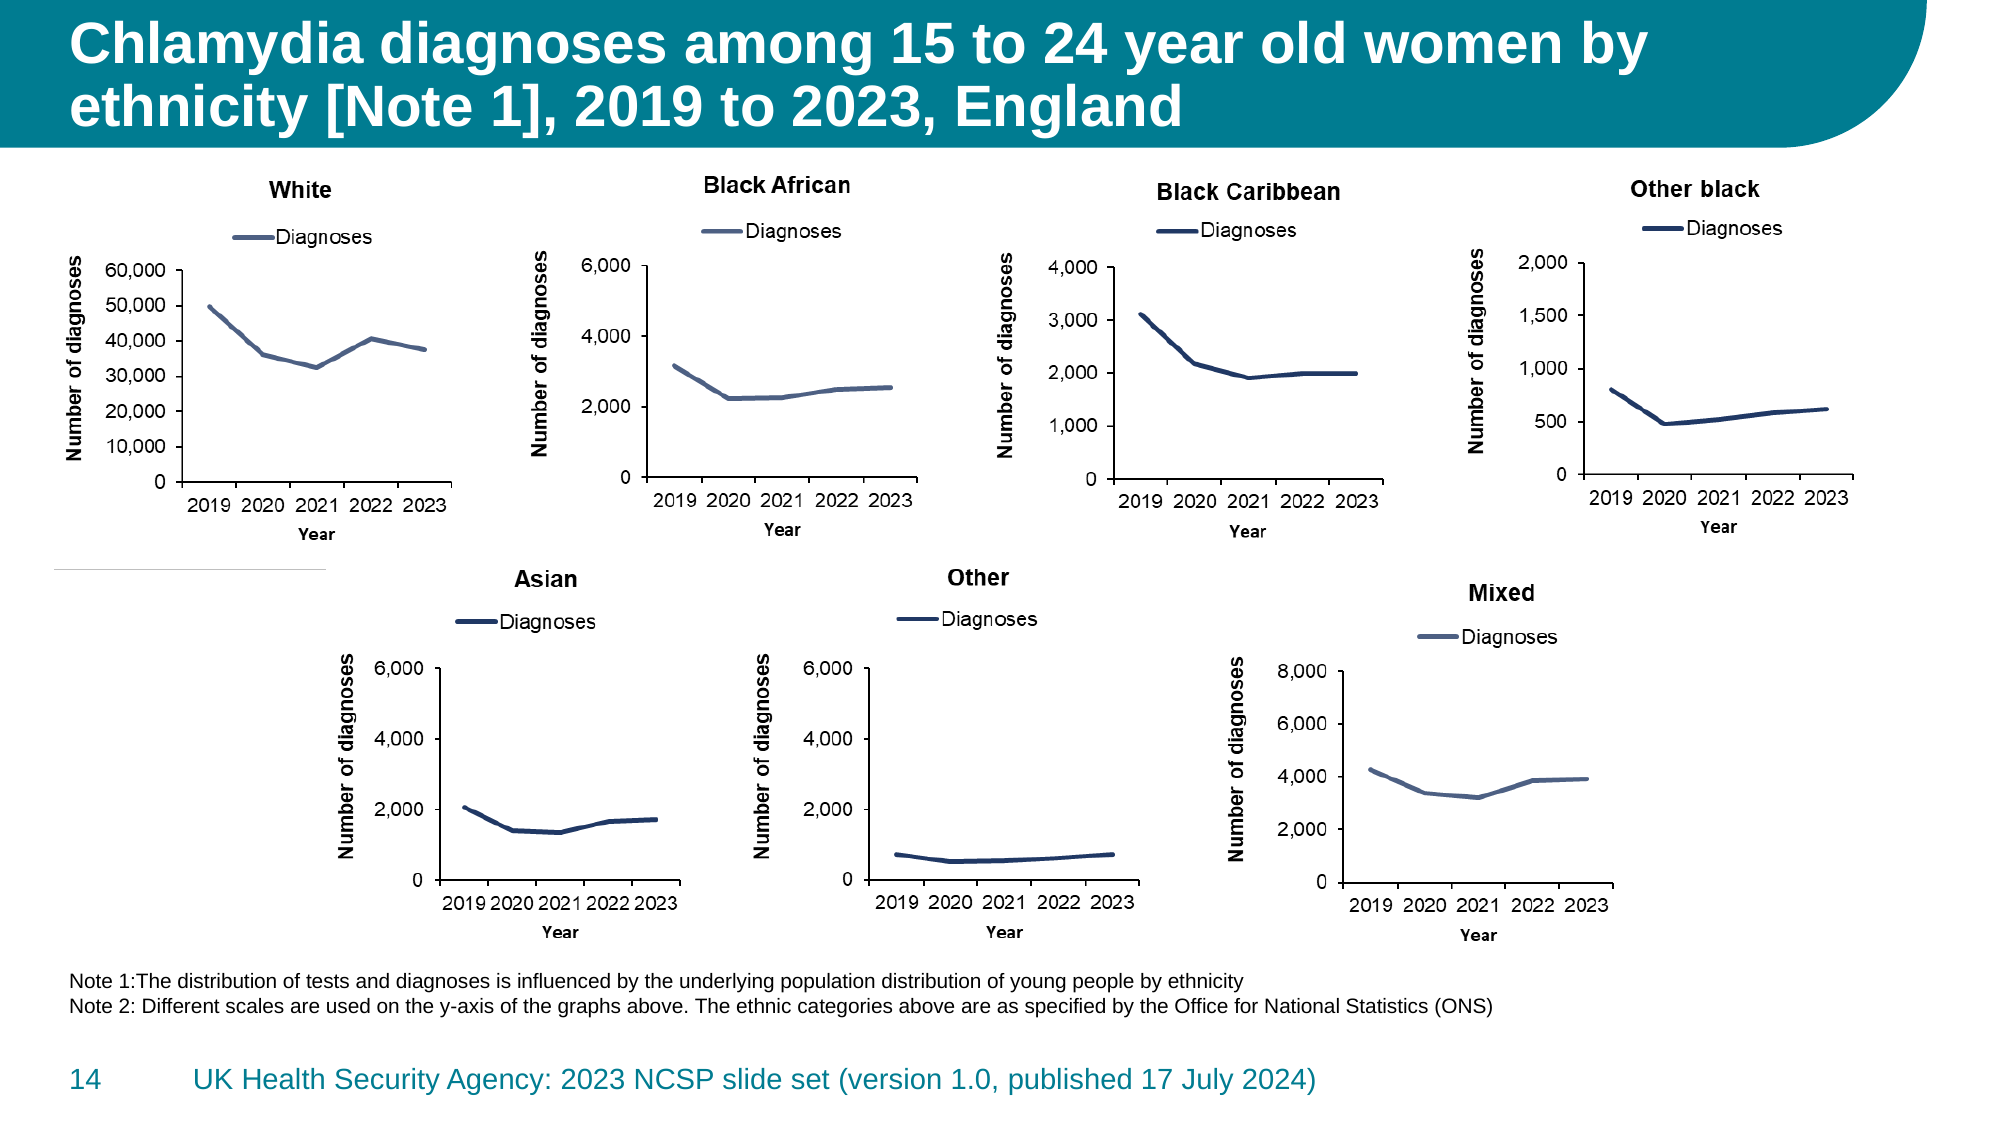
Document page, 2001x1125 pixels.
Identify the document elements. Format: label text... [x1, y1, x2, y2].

text_box [54, 1053, 152, 1112]
text_box UK Health Security Agency: 2023 NCSP slide set (version 1.0, published 17 July 2024) [177, 1053, 1820, 1113]
picture [54, 153, 1929, 970]
title Chlamydia diagnoses among 15 to 24 year old women by ethnicity [Note 1], 2019 to 2023, England [54, 5, 1780, 111]
text_box Note 1:The distribution of tests and diagnoses is influenced by the underlying population distribution of young people by ethnicity Note 2: Different scales are used on the y-axis of the graphs above. The ethnic categories above are as specified by the Office for National Statistics (ONS) [54, 960, 1898, 1026]
